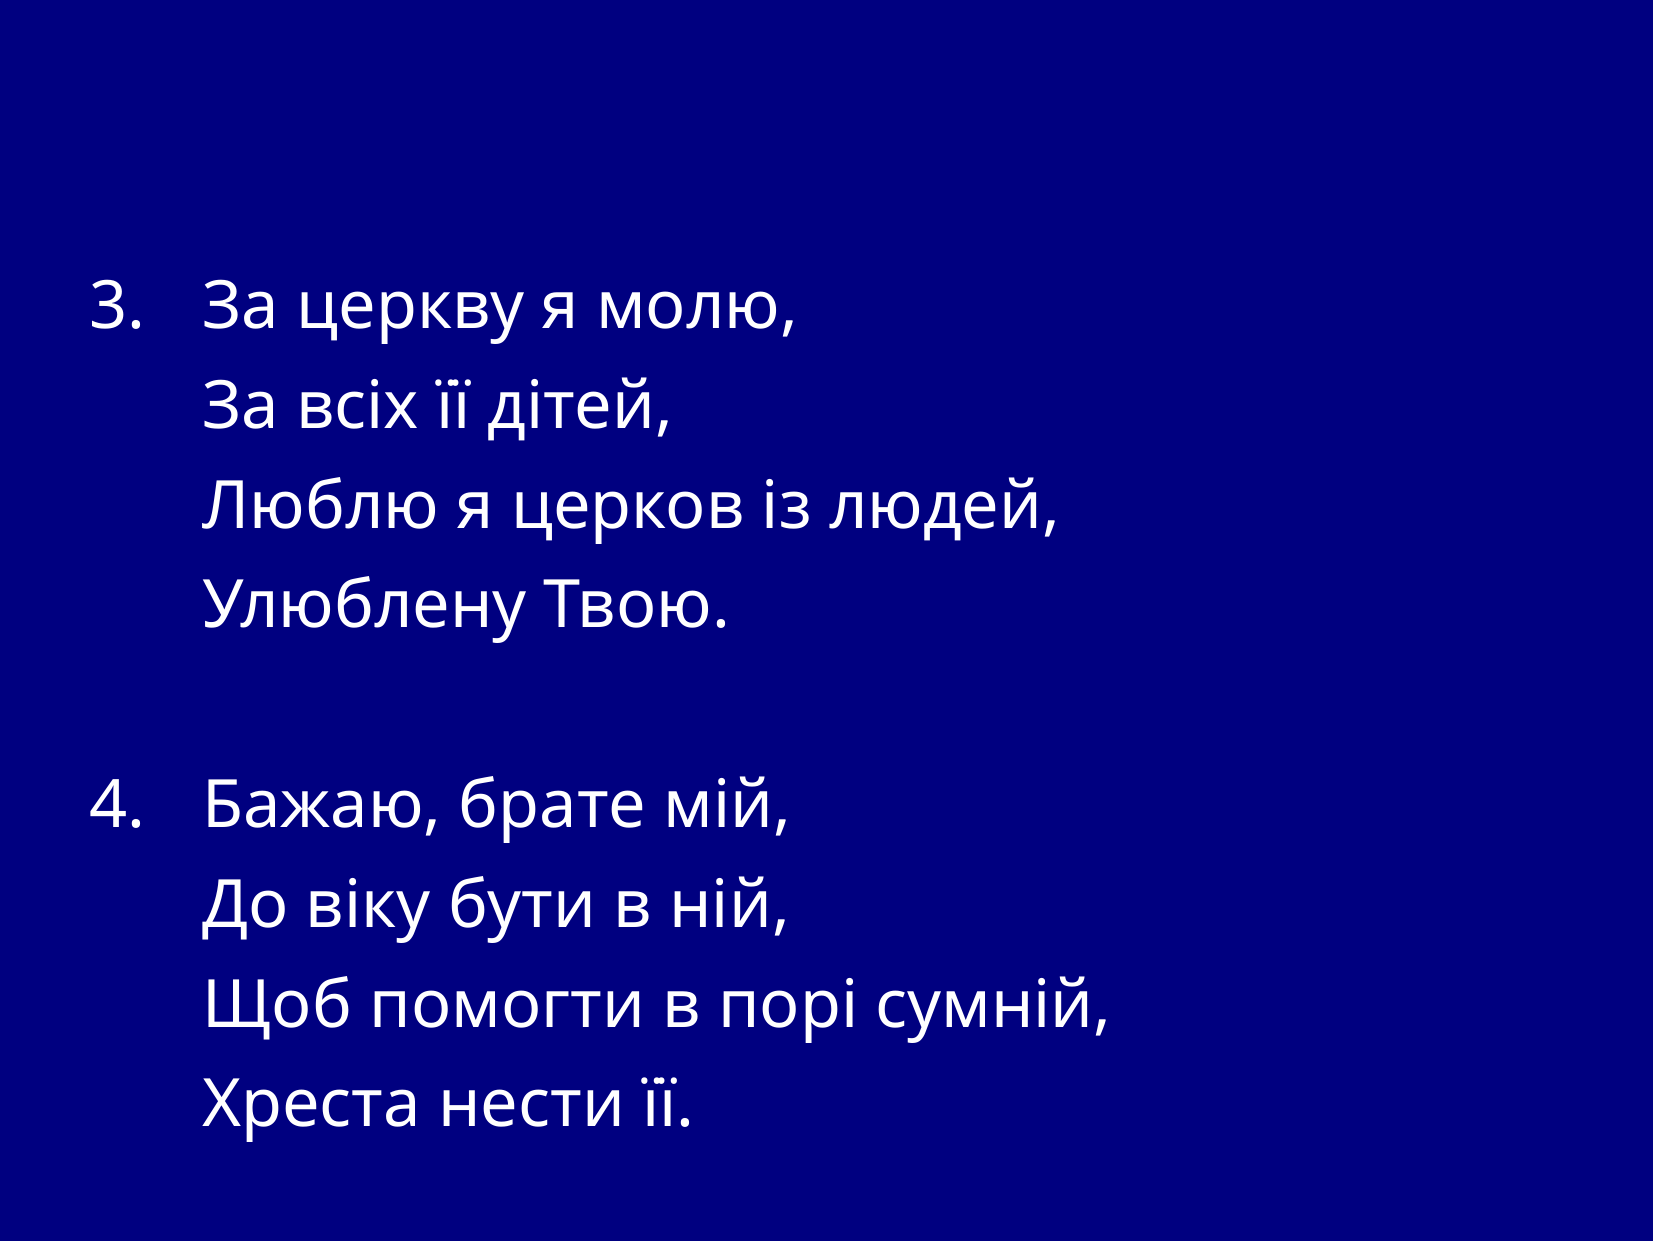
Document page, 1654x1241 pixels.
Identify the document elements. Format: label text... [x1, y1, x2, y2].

text_box 3. За церкву я молю, За всіх її дітей, Люблю я церков із людей, Улюблену Твою. 4. Бажаю, брате мій, До віку бути в ній, Щоб помогти в порі сумній, Хреста нести її. [75, 150, 1576, 1163]
